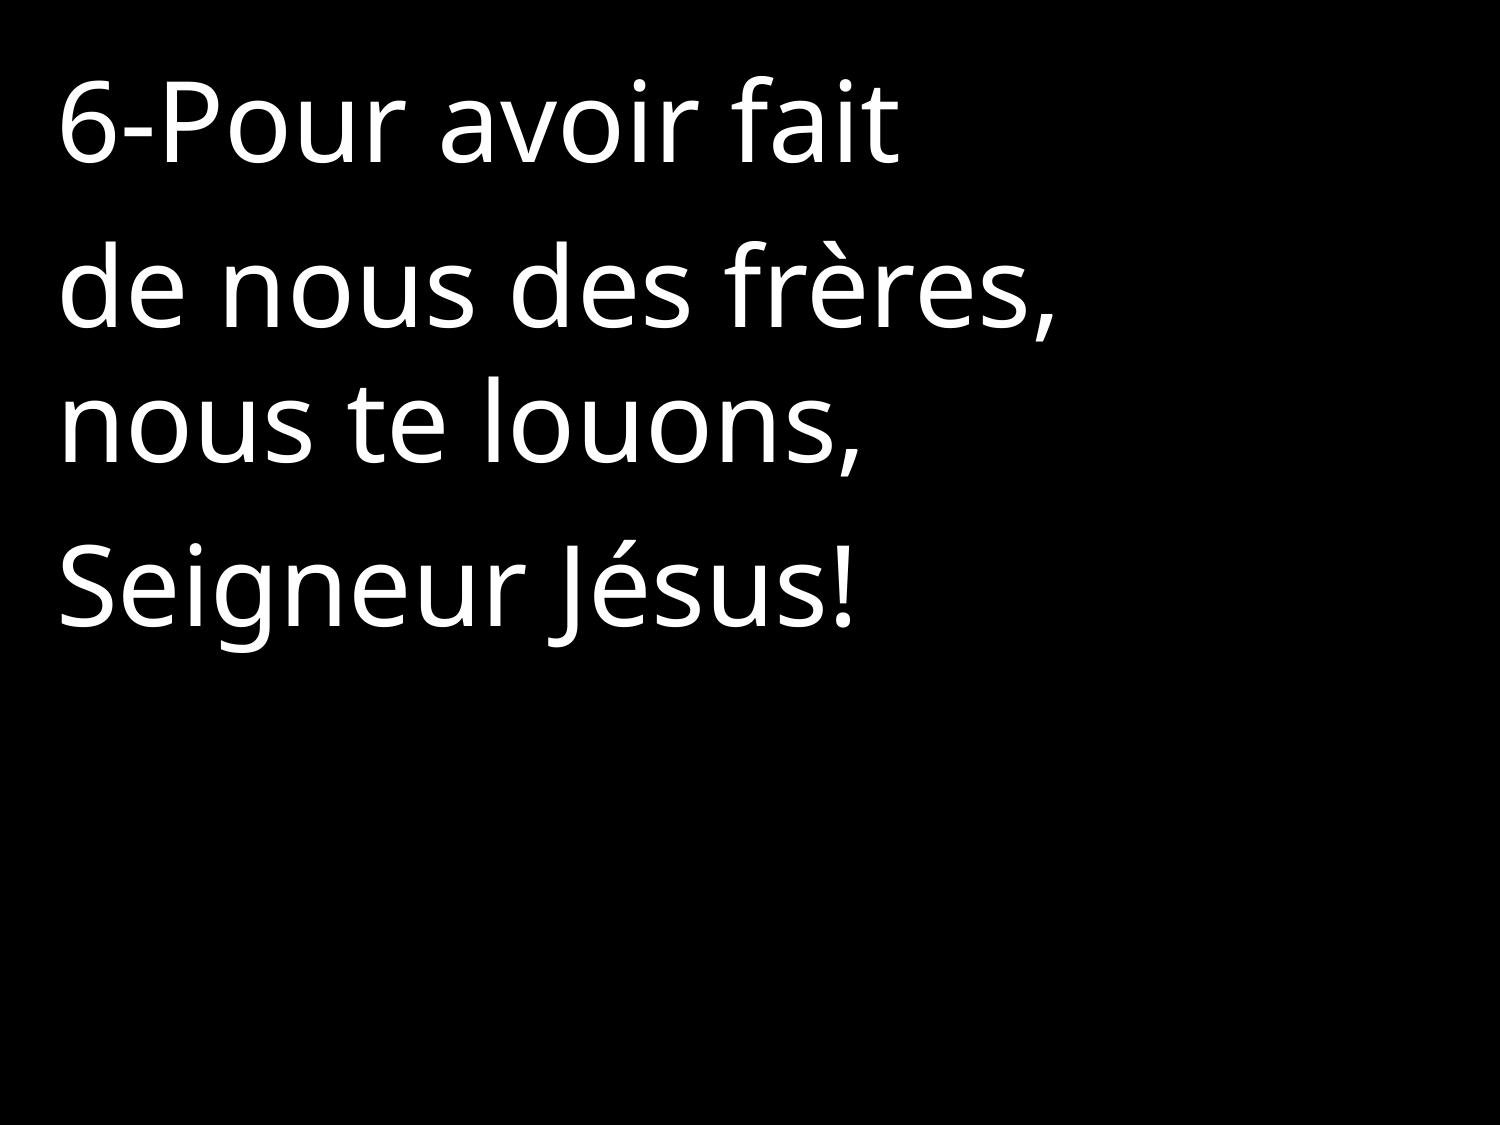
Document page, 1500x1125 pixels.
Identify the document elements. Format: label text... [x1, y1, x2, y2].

list 6-Pour avoir fait de nous des frères, nous te louons, Seigneur Jésus! [41, 42, 1500, 1005]
